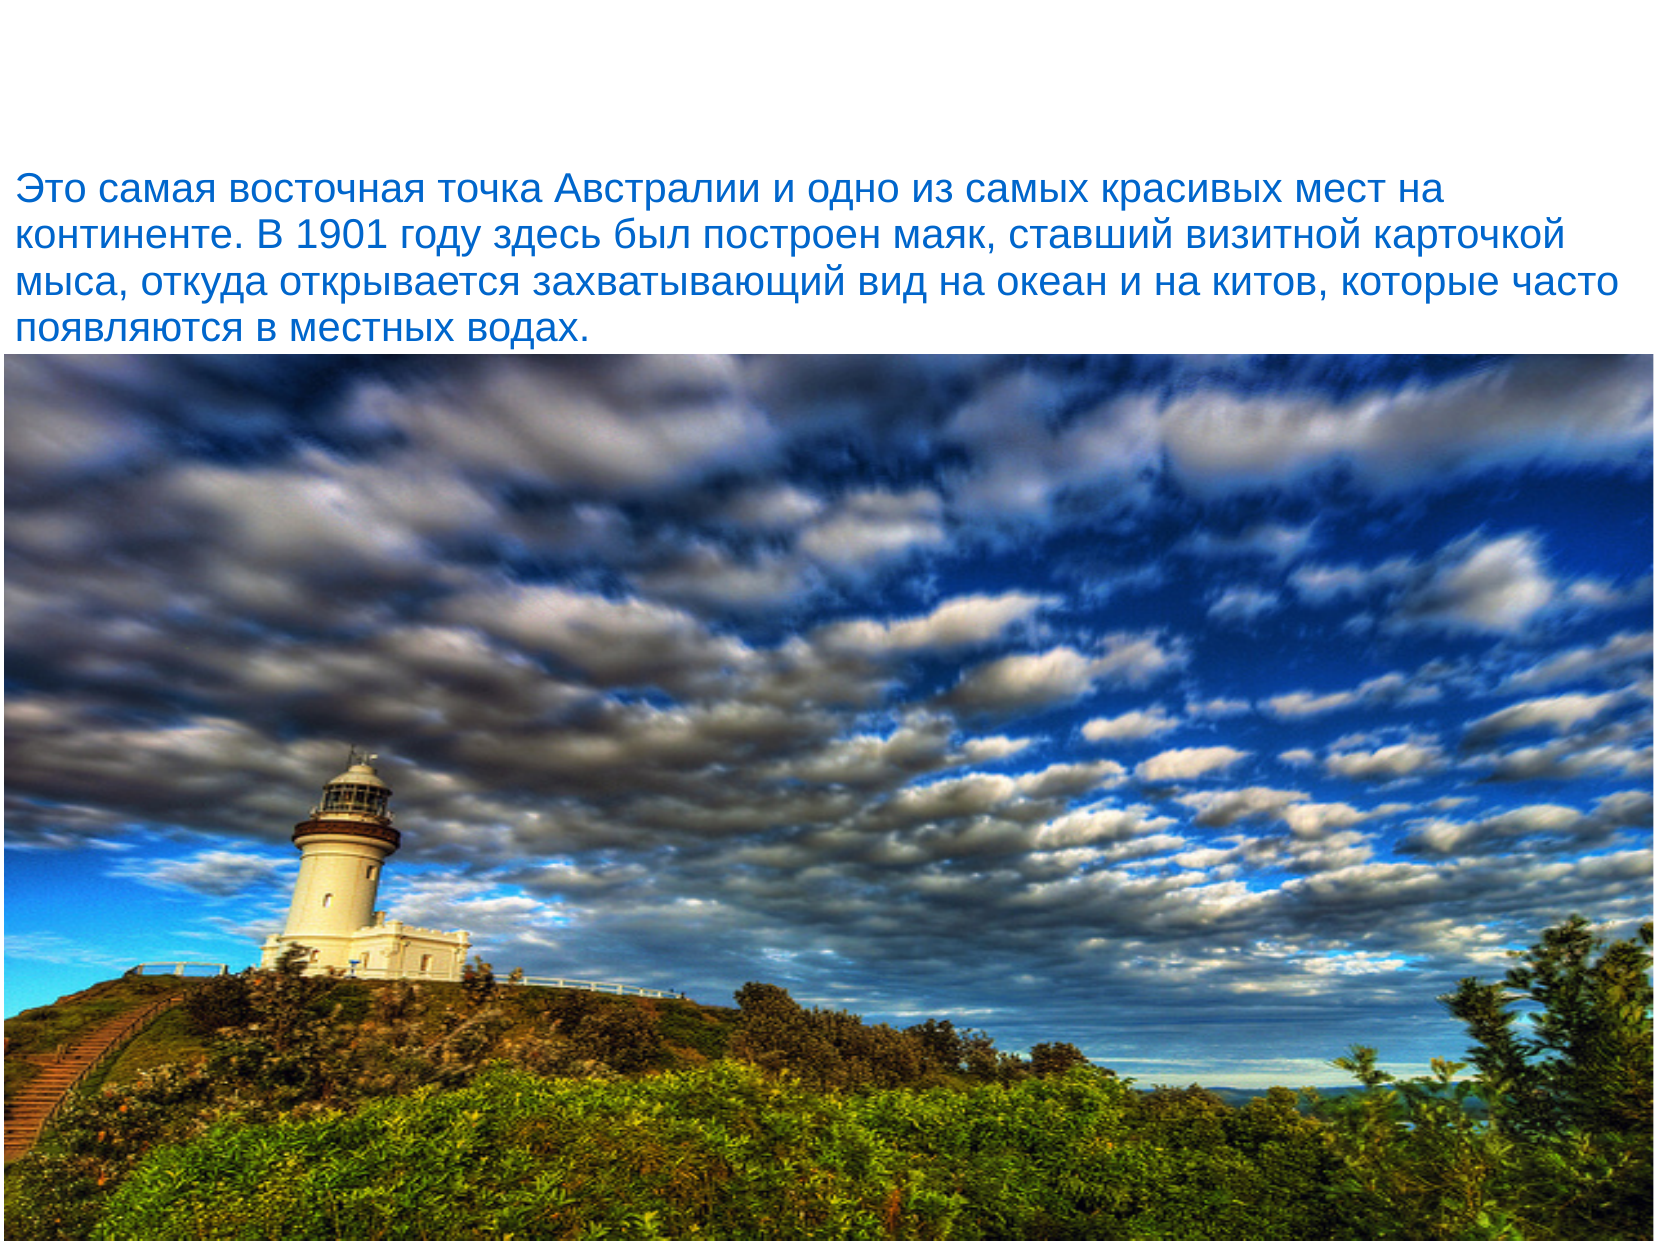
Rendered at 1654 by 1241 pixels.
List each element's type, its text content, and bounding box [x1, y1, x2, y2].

text_box Это самая восточная точка Австралии и одно из самых красивых мест на континенте. В 1901 году здесь был построен маяк, ставший визитной карточкой мыса, откуда открывается захватывающий вид на океан и на китов, которые часто появляются в местных водах. [0, 157, 1654, 431]
picture [4, 354, 1654, 1241]
